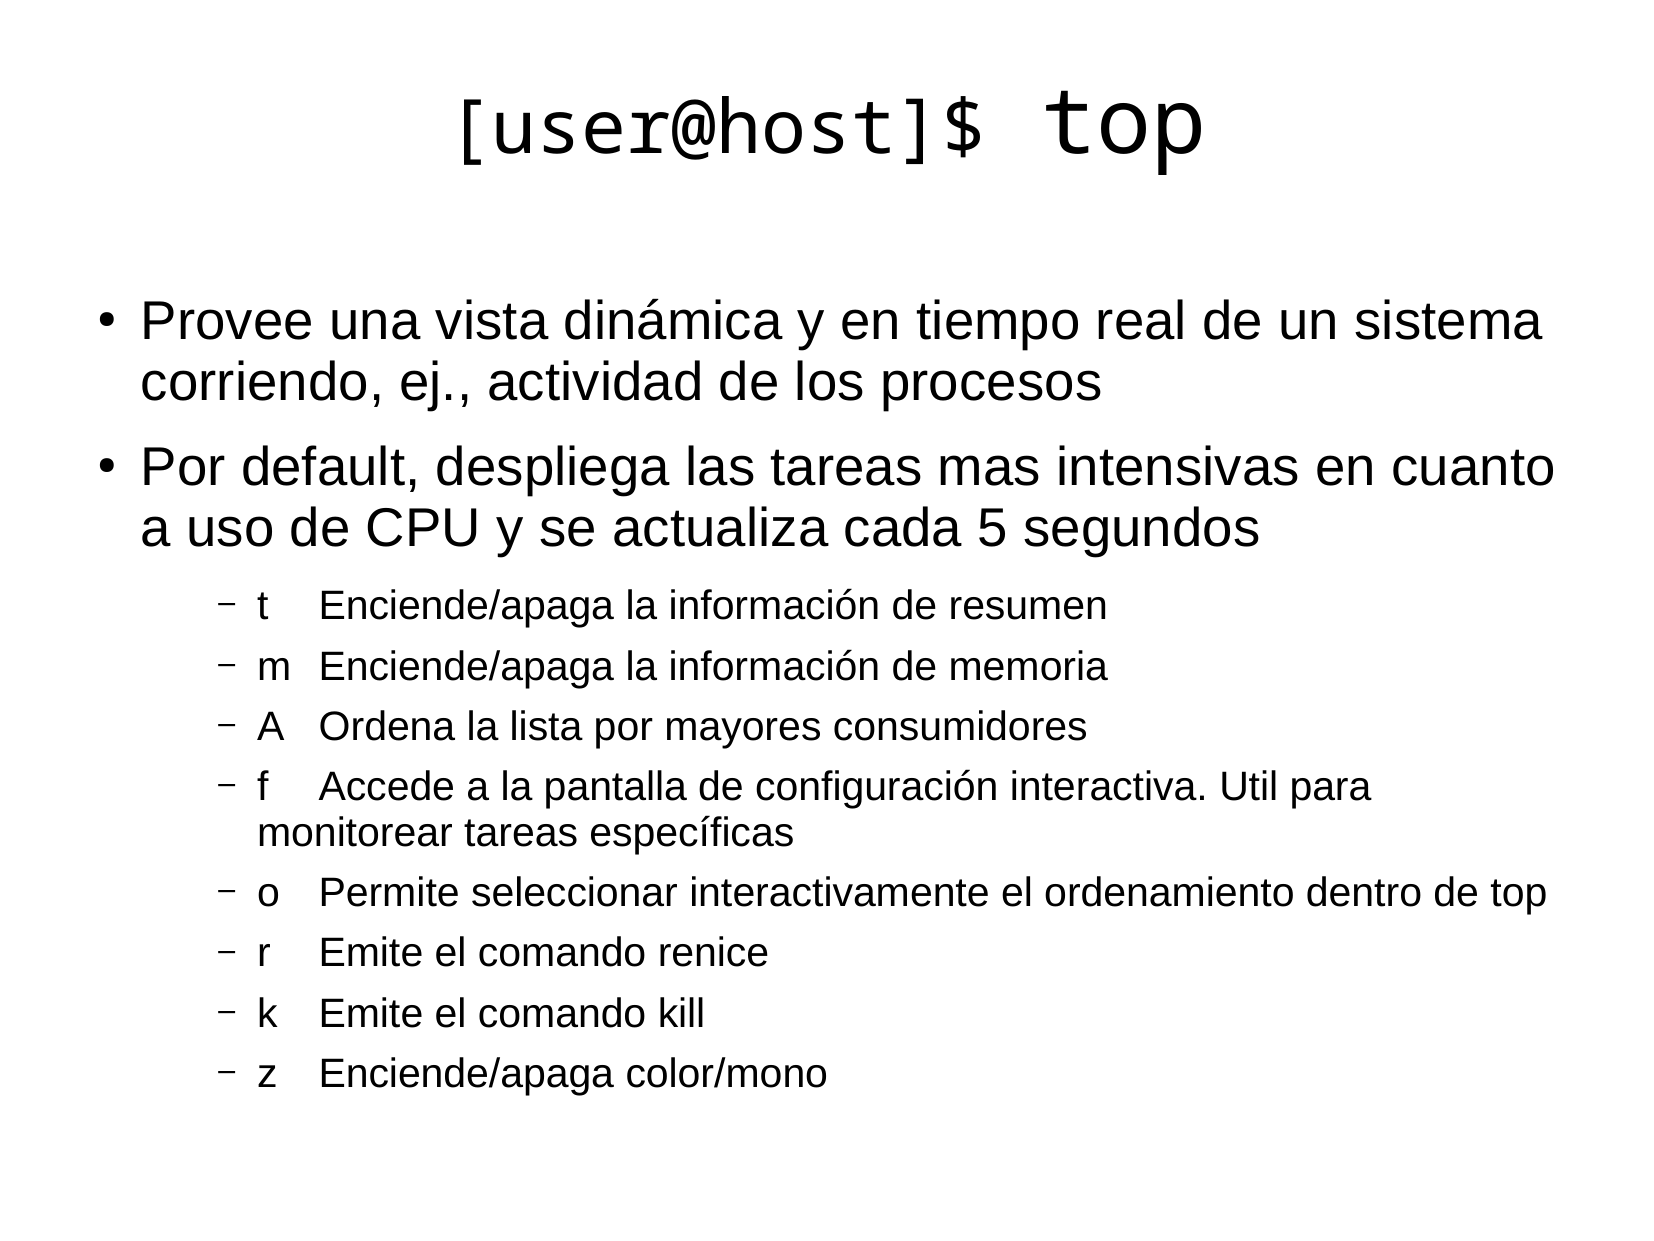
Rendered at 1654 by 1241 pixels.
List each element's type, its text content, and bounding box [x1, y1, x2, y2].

title [user@host]$ top [82, 49, 1571, 188]
list Provee una vista dinámica y en tiempo real de un sistema corriendo, ej., actividad de los procesos Por default, despliega las tareas mas intensivas en cuanto a uso de CPU y se actualiza cada 5 segundos t Enciende/apaga la información de resumen m Enciende/apaga la información de memoria A Ordena la lista por mayores consumidores f Accede a la pantalla de configuración interactiva. Util para monitorear tareas específicas o Permite seleccionar interactivamente el ordenamiento dentro de top r Emite el comando renice k Emite el comando kill z Enciende/apaga color/mono [82, 290, 1571, 1109]
